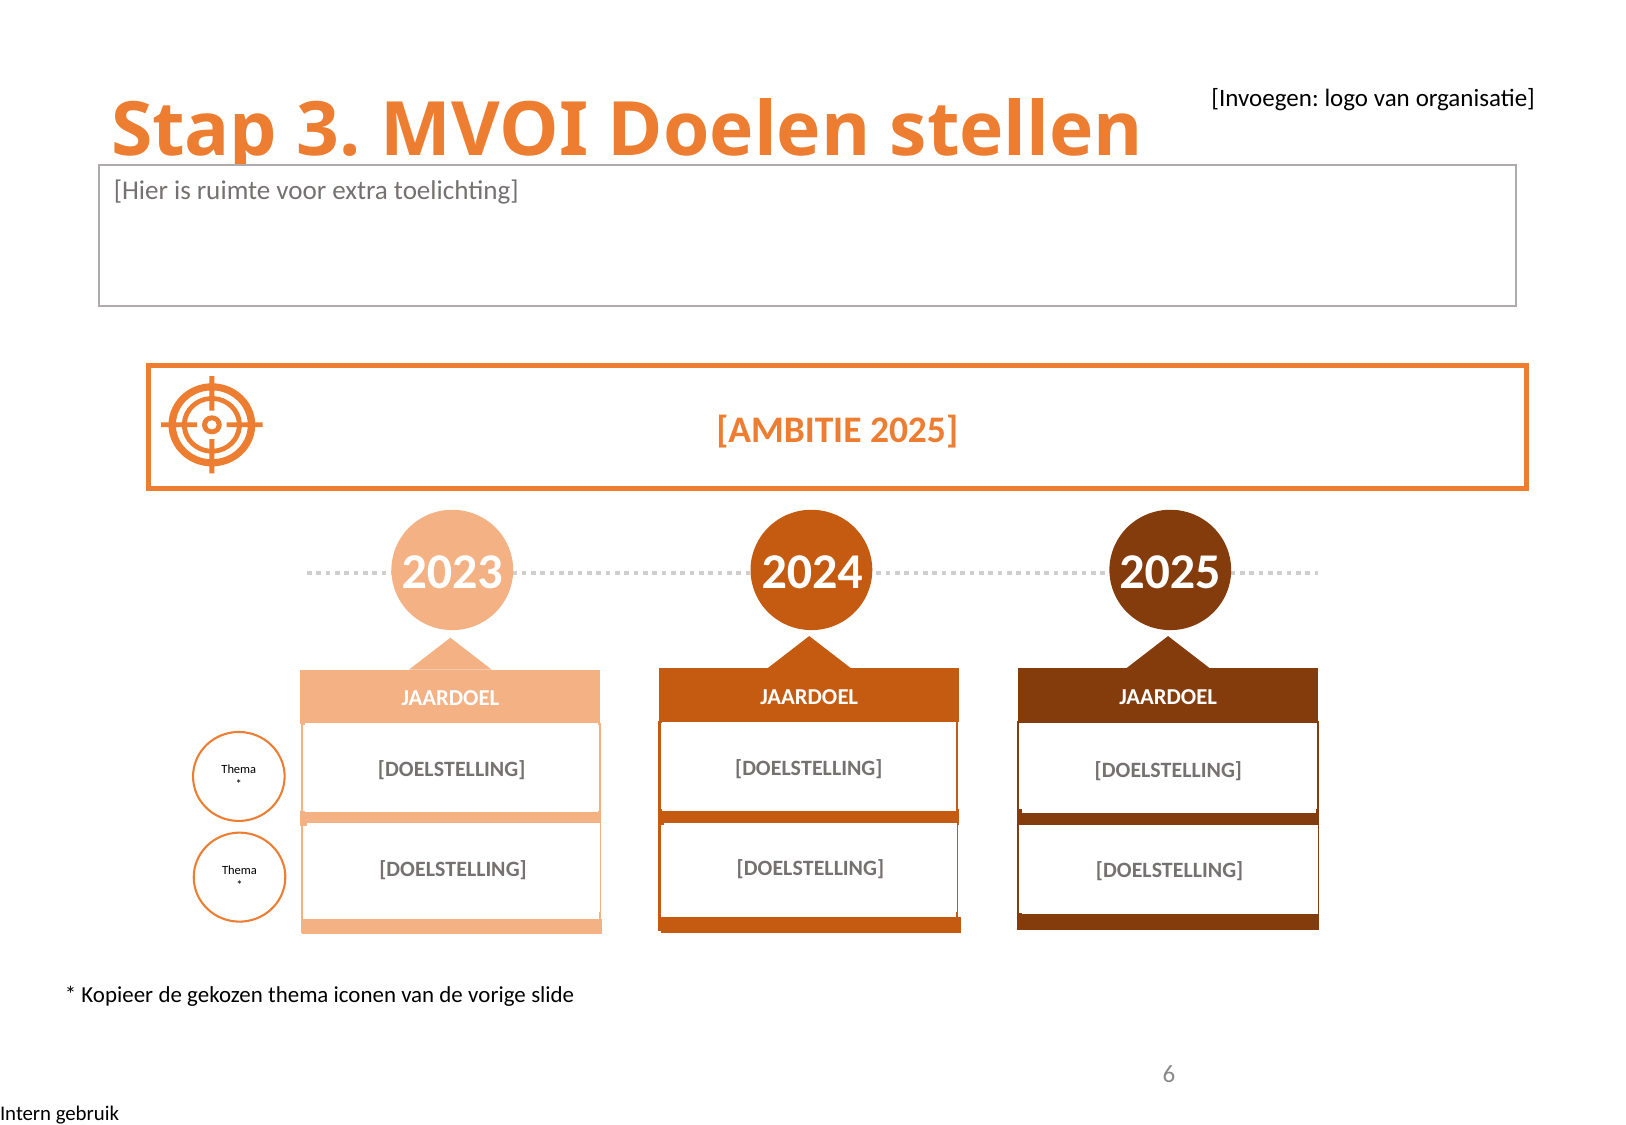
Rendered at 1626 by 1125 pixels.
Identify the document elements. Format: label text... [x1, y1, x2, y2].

text_box JAARDOEL [1018, 668, 1318, 721]
text_box * Kopieer de gekozen thema iconen van de vorige slide [49, 972, 1164, 1016]
text_box [DOELSTELLING] [664, 823, 957, 912]
text_box [1018, 913, 1318, 929]
text_box Stap 3. MVOI Doelen stellen [98, 28, 1613, 179]
text_box JAARDOEL [659, 668, 959, 722]
text_box Thema * [193, 832, 286, 922]
text_box [DOELSTELLING] [1022, 724, 1316, 813]
text_box [302, 919, 602, 934]
text_box [DOELSTELLING] [305, 723, 598, 812]
text_box [1122, 607, 1219, 631]
text_box 2025 [1104, 531, 1236, 607]
text_box [767, 636, 851, 669]
text_box [DOELSTELLING] [662, 722, 956, 811]
text_box [Invoegen: logo van organisatie] [1191, 44, 1556, 150]
text_box [1018, 809, 1318, 825]
text_box [659, 809, 959, 825]
text_box [300, 811, 600, 826]
text_box [661, 917, 961, 933]
text_box [1123, 509, 1217, 531]
text_box JAARDOEL [300, 670, 600, 724]
text_box [405, 509, 499, 531]
text_box 2023 [387, 531, 518, 606]
text_box [403, 606, 502, 631]
text_box 6 [1147, 1042, 1514, 1103]
text_box [Hier is ruimte voor extra toelichting] [99, 165, 1516, 306]
text_box [DOELSTELLING] [1022, 825, 1318, 914]
text_box Thema* [193, 731, 285, 821]
picture [151, 367, 272, 483]
text_box [408, 637, 492, 670]
text_box [1126, 636, 1210, 669]
text_box [764, 509, 858, 531]
text_box 2024 [747, 531, 878, 606]
text_box [AMBITIE 2025] [149, 366, 1526, 488]
text_box [762, 606, 861, 631]
text_box [DOELSTELLING] [307, 823, 600, 912]
